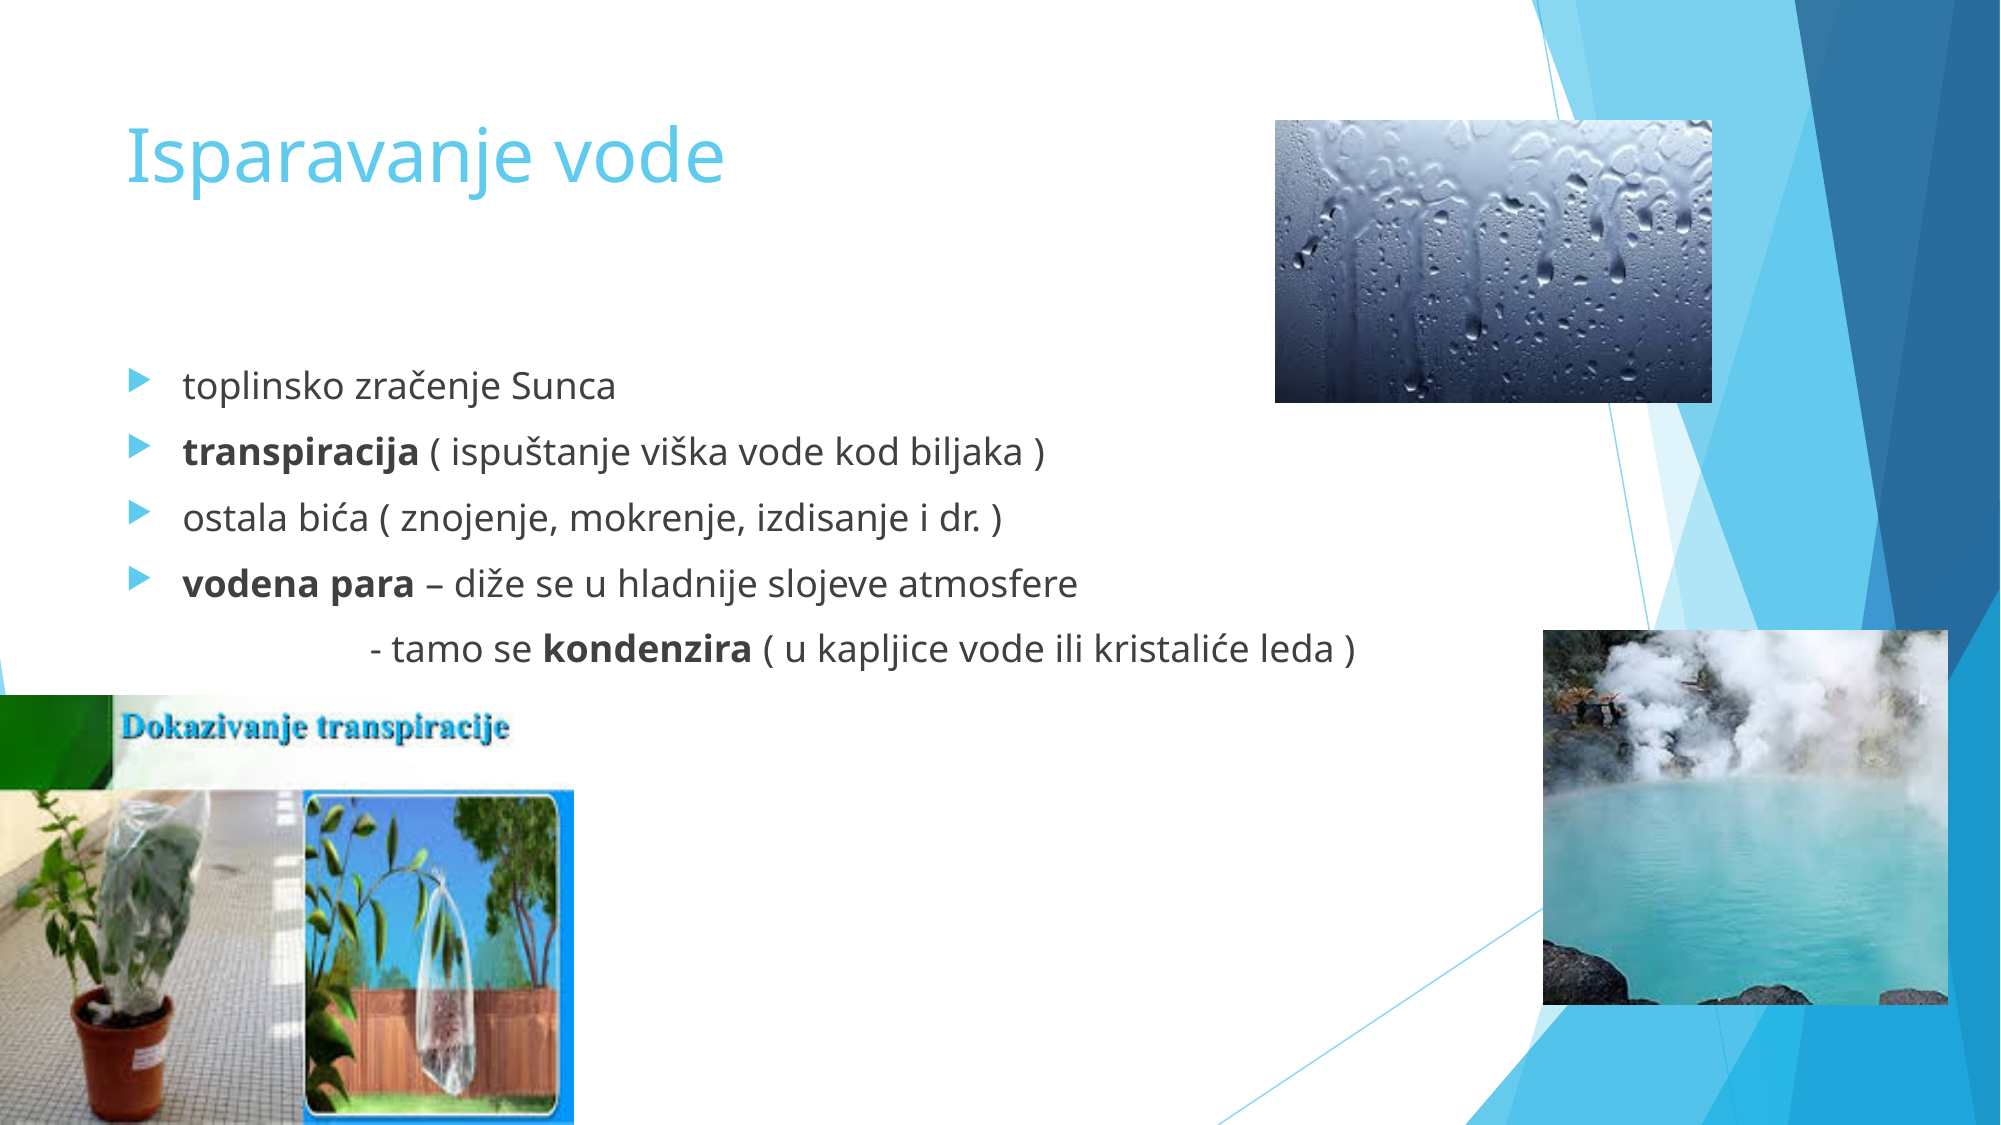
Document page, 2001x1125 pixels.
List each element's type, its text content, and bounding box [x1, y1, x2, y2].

list toplinsko zračenje Sunca transpiracija ( ispuštanje viška vode kod biljaka ) ostala bića ( znojenje, mokrenje, izdisanje i dr. ) vodena para – diže se u hladnije slojeve atmosfere - tamo se kondenzira ( u kapljice vode ili kristaliće leda ) [111, 354, 1522, 992]
picture [1543, 630, 1948, 1005]
title Isparavanje vode [111, 99, 1522, 317]
picture [1275, 120, 1712, 404]
picture [0, 695, 574, 1125]
